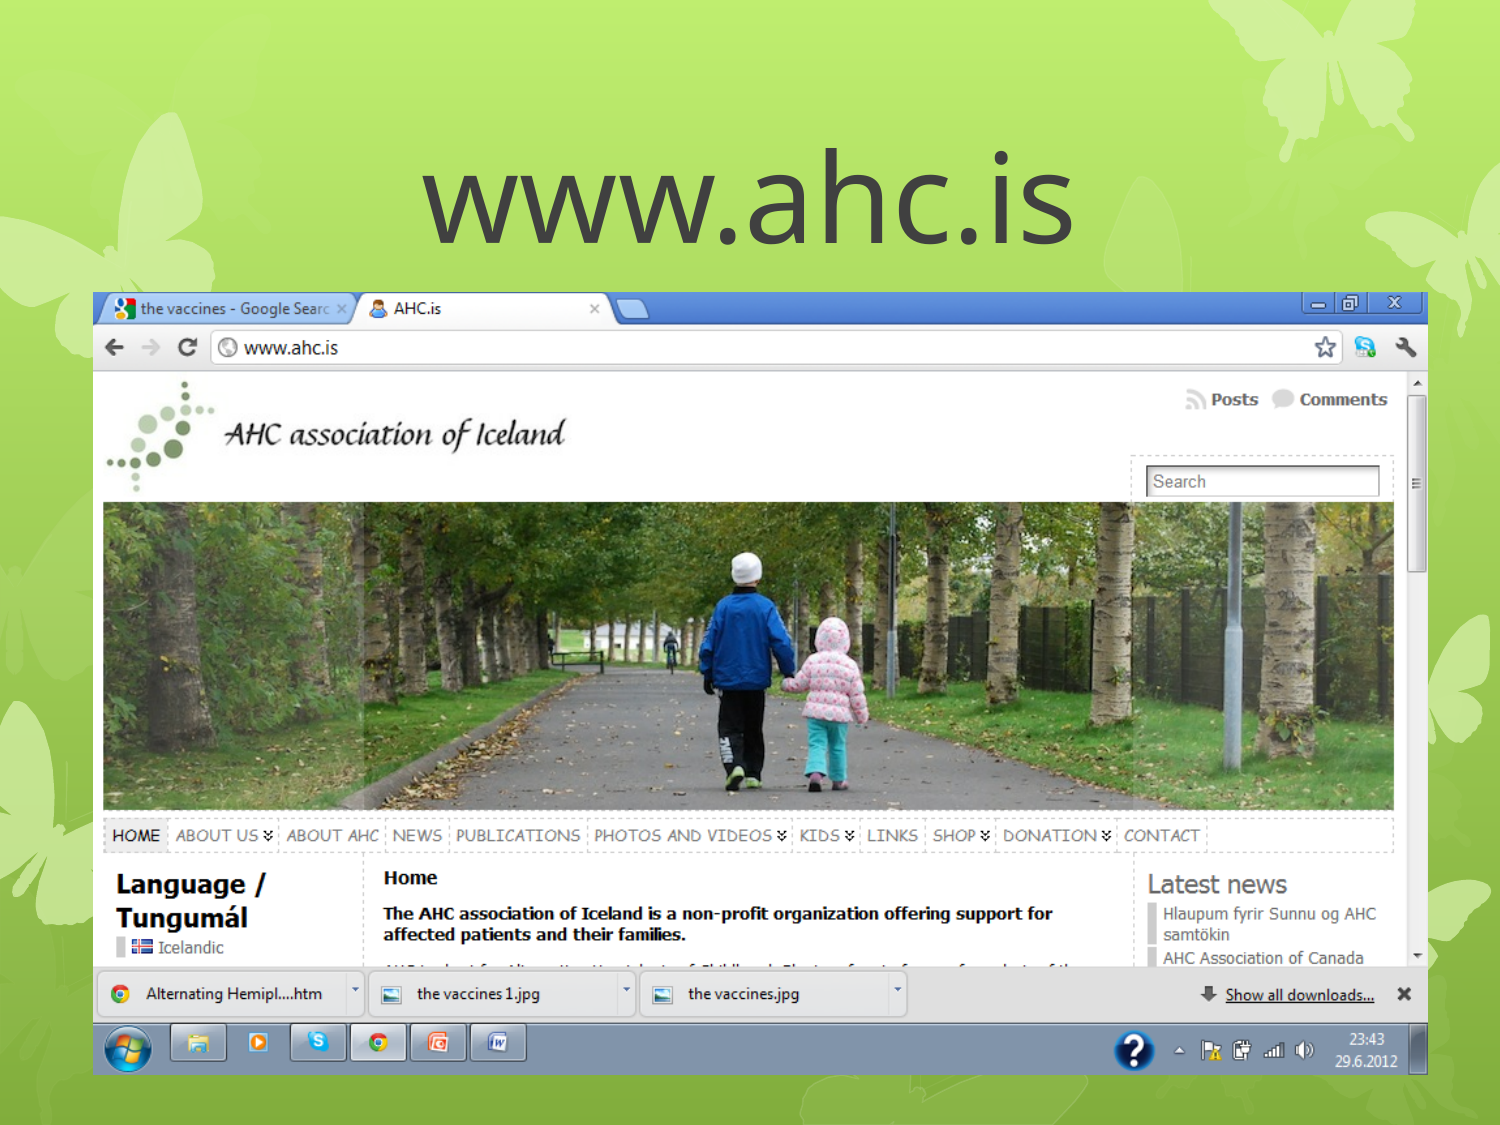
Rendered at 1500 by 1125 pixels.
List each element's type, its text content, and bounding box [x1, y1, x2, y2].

title www.ahc.is [165, 110, 1335, 263]
picture [93, 292, 1428, 1075]
